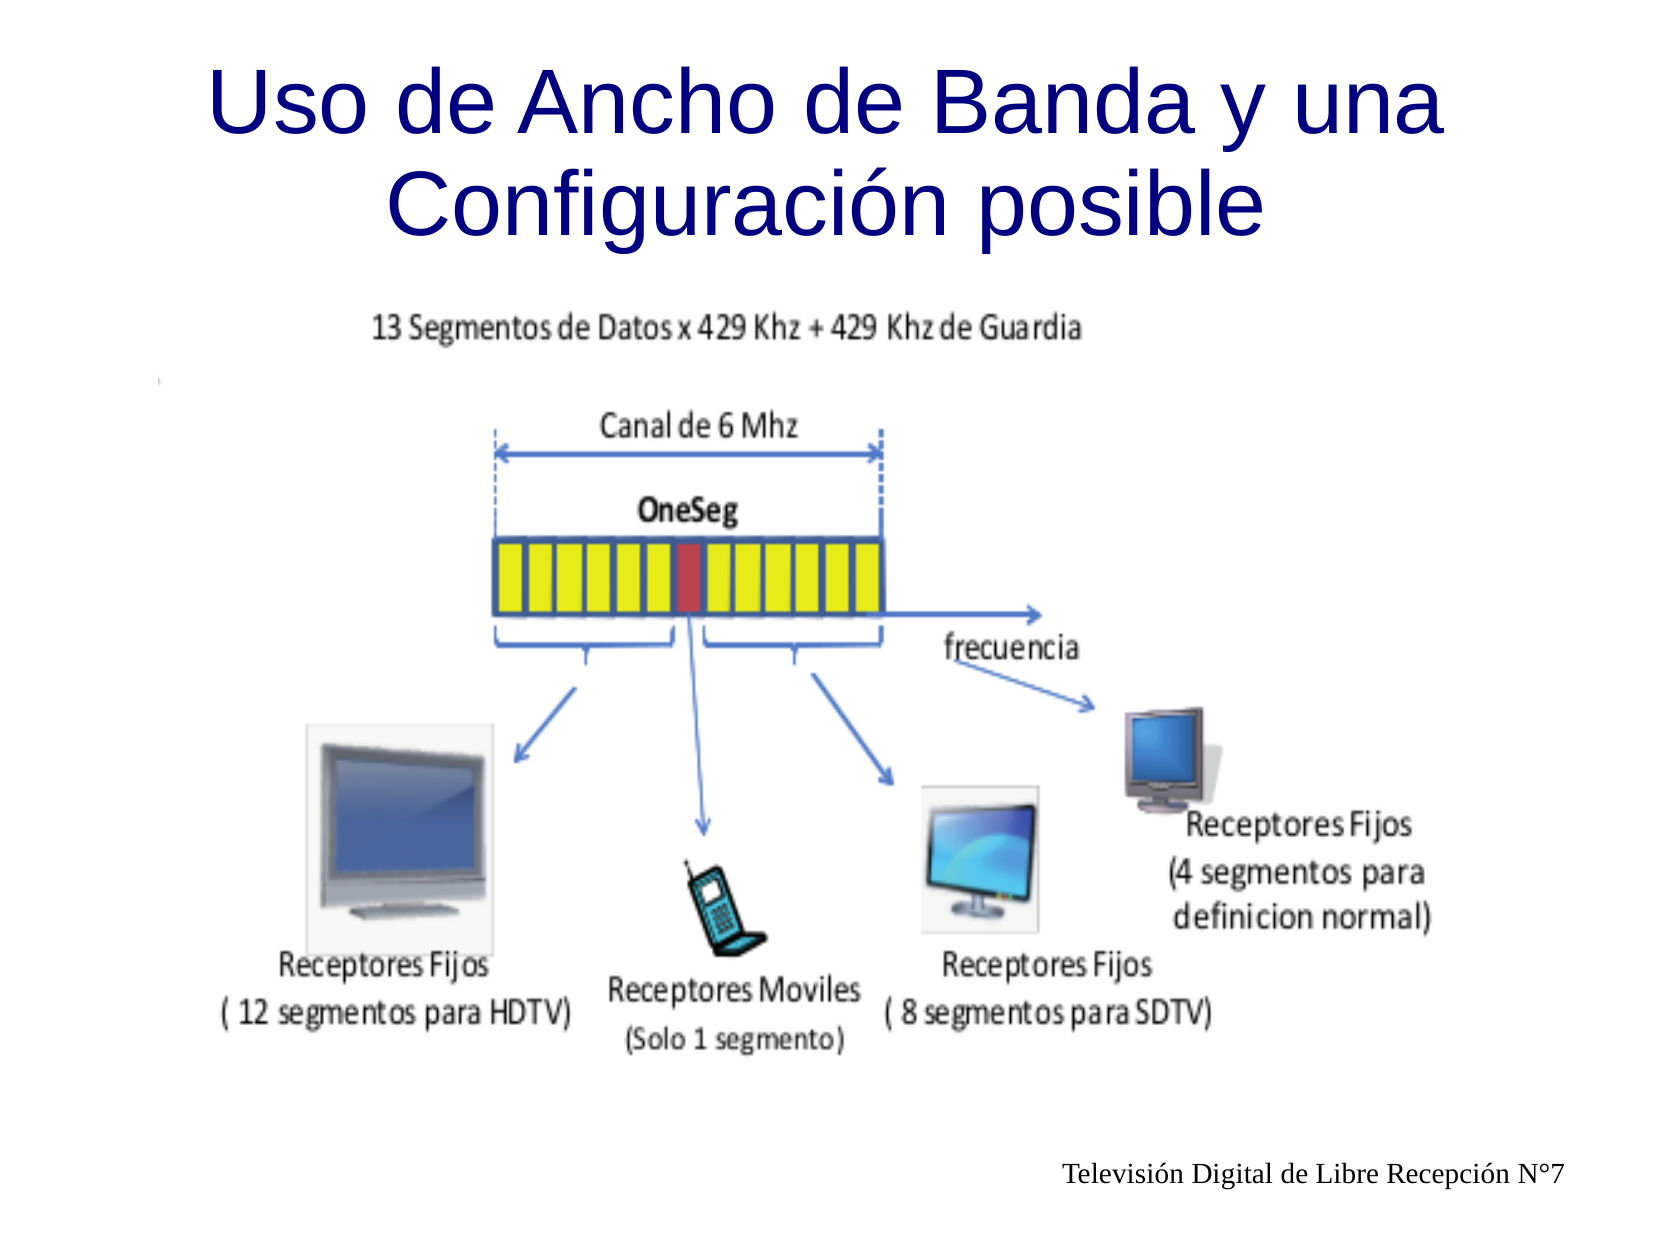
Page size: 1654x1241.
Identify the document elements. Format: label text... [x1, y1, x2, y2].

title Uso de Ancho de Banda y una Configuración posible [82, 49, 1571, 257]
picture [158, 256, 1470, 1081]
